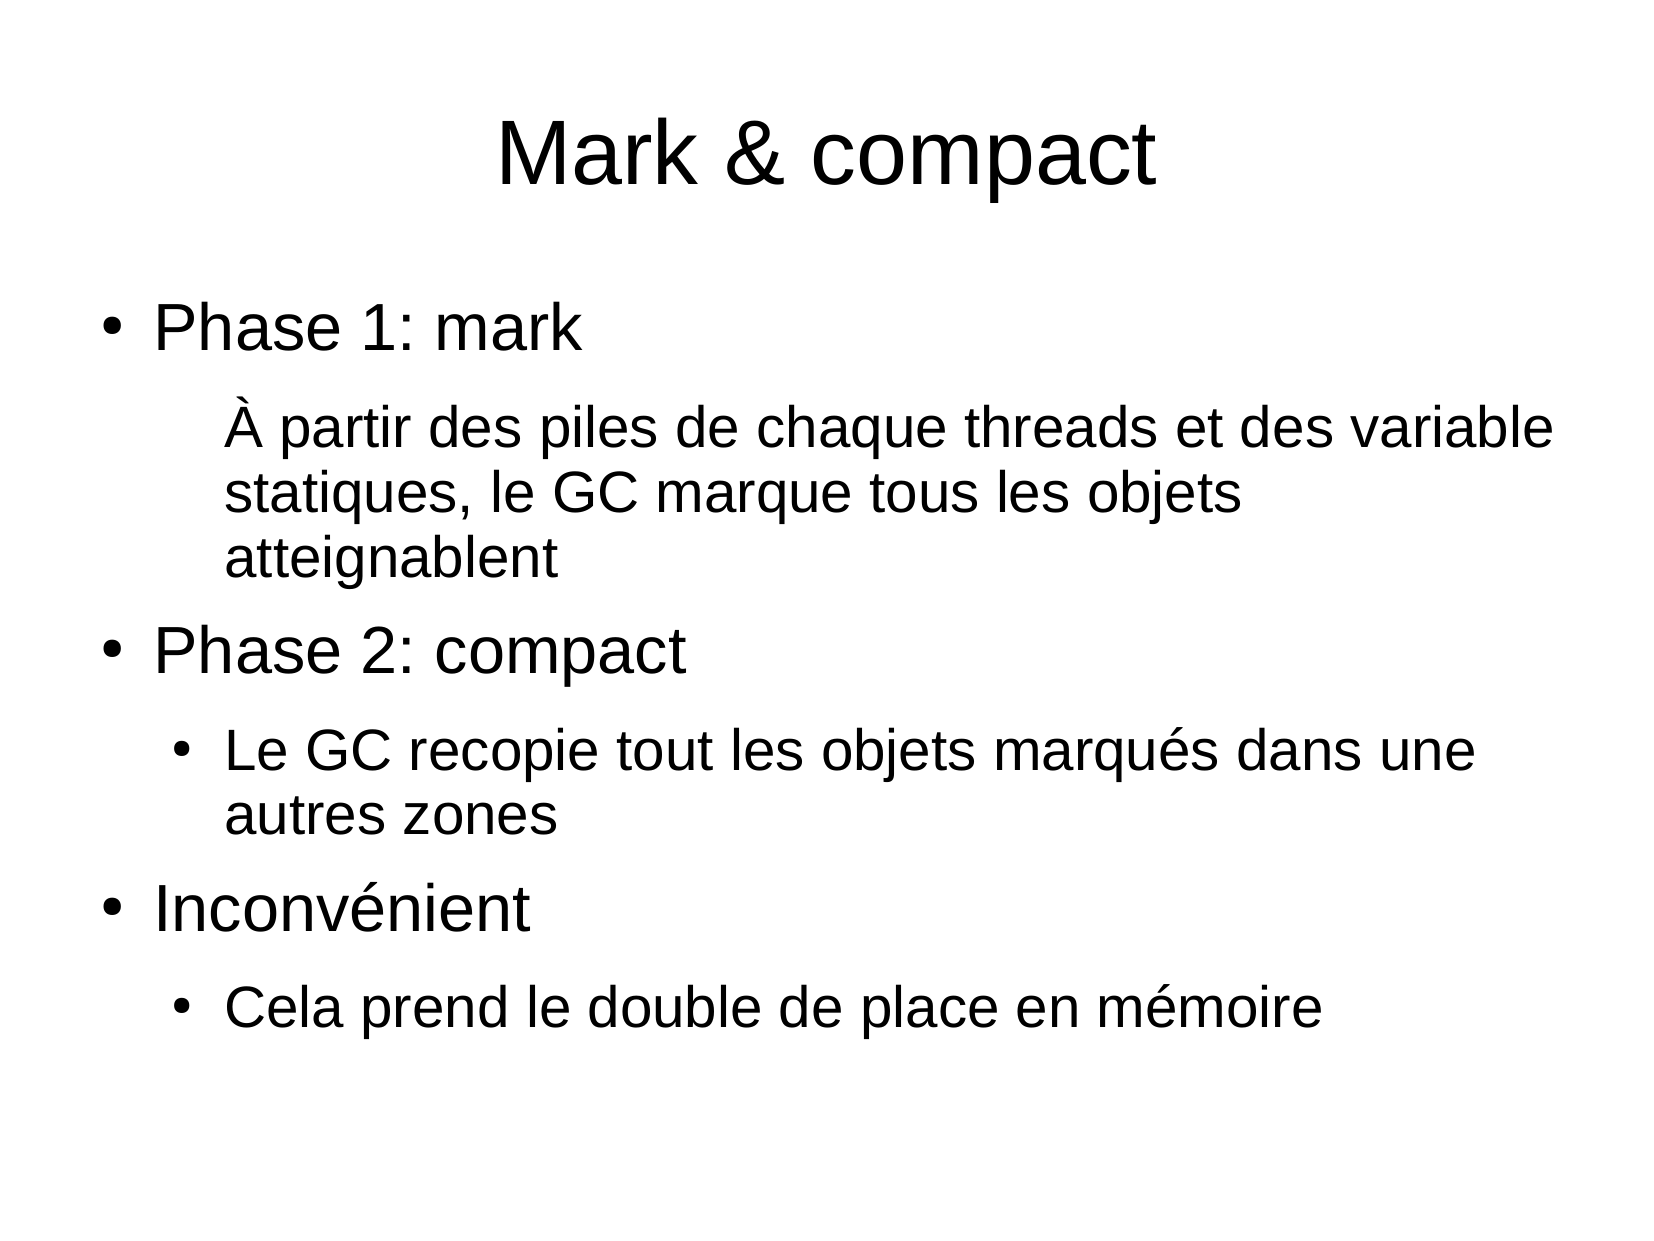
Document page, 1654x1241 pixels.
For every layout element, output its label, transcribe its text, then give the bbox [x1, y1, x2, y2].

list Phase 1: mark À partir des piles de chaque threads et des variable statiques, le GC marque tous les objets atteignablent Phase 2: compact Le GC recopie tout les objets marqués dans une autres zones Inconvénient Cela prend le double de place en mémoire [82, 290, 1571, 1109]
title Mark & compact [82, 49, 1571, 257]
